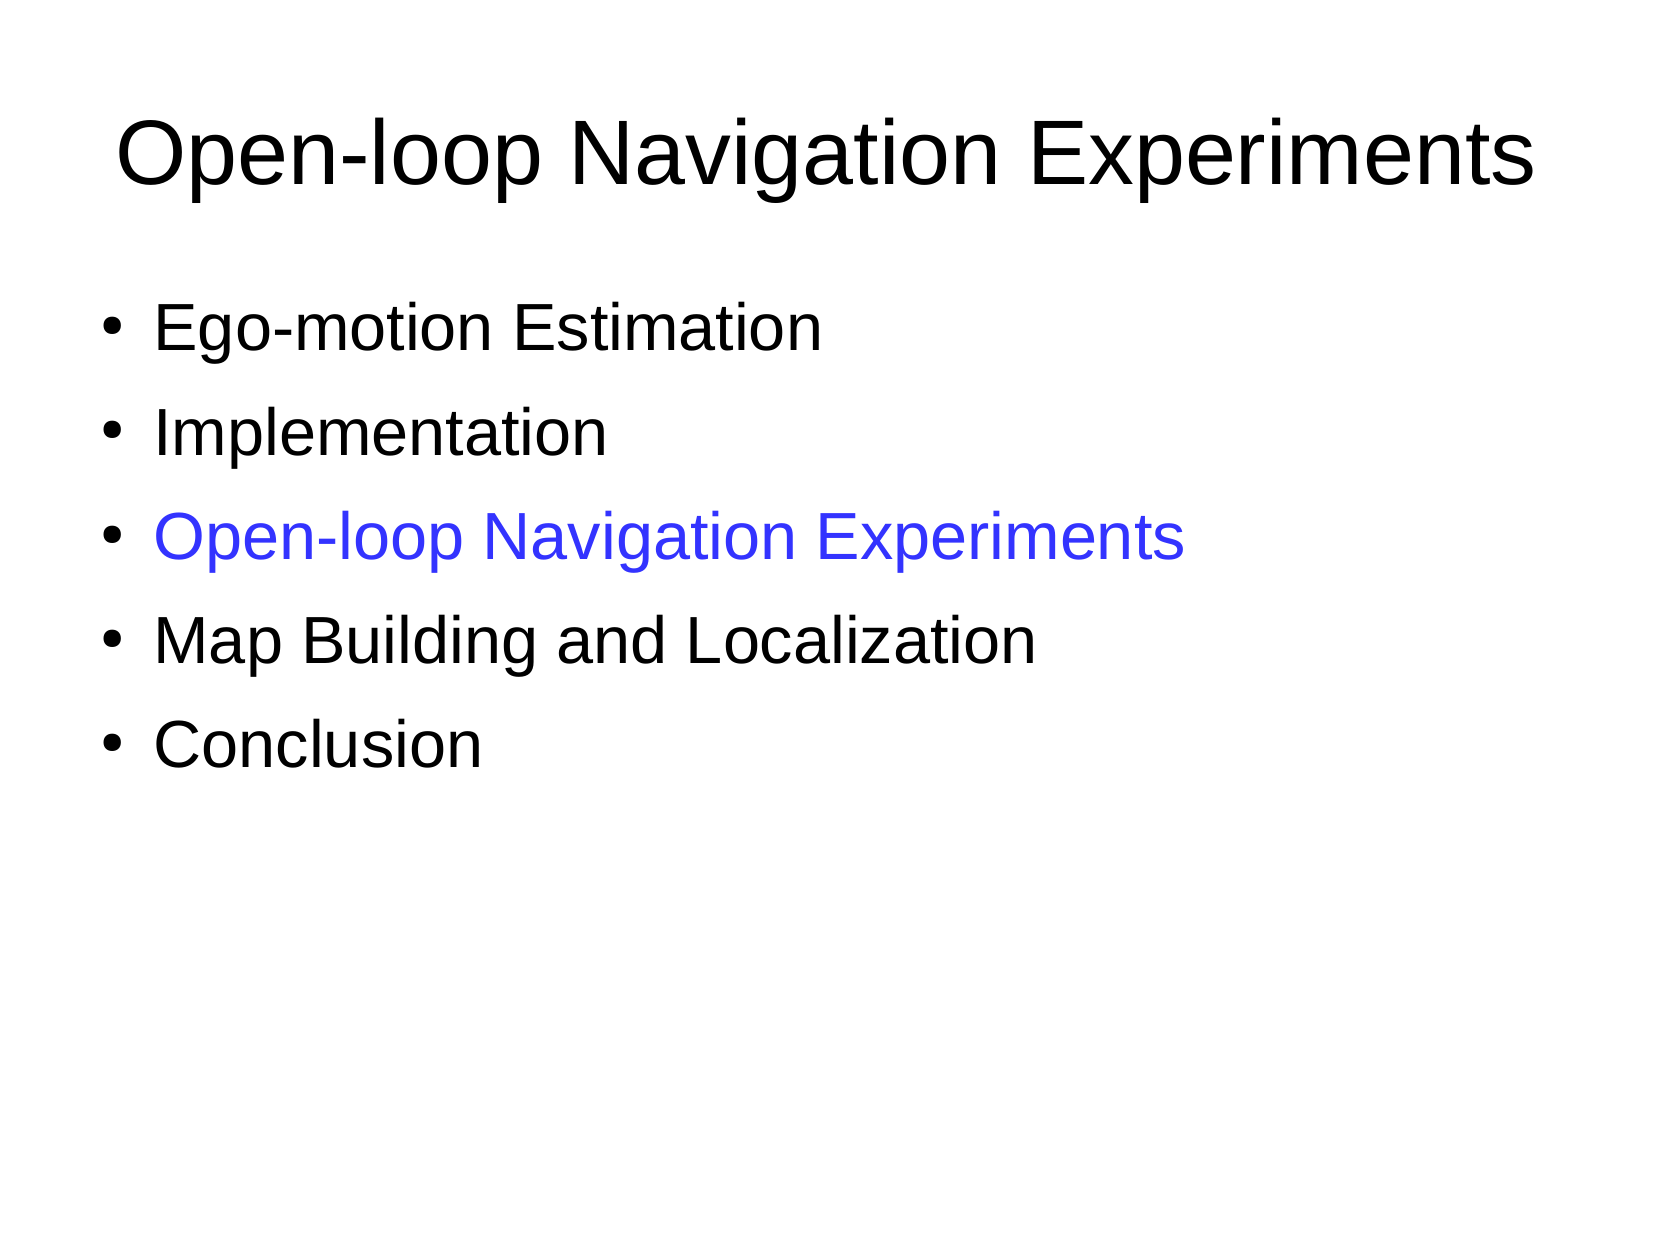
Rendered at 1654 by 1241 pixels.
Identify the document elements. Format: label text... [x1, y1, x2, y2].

title Open-loop Navigation Experiments [82, 49, 1571, 257]
list Ego-motion Estimation Implementation Open-loop Navigation Experiments Map Building and Localization Conclusion [82, 290, 1571, 1010]
